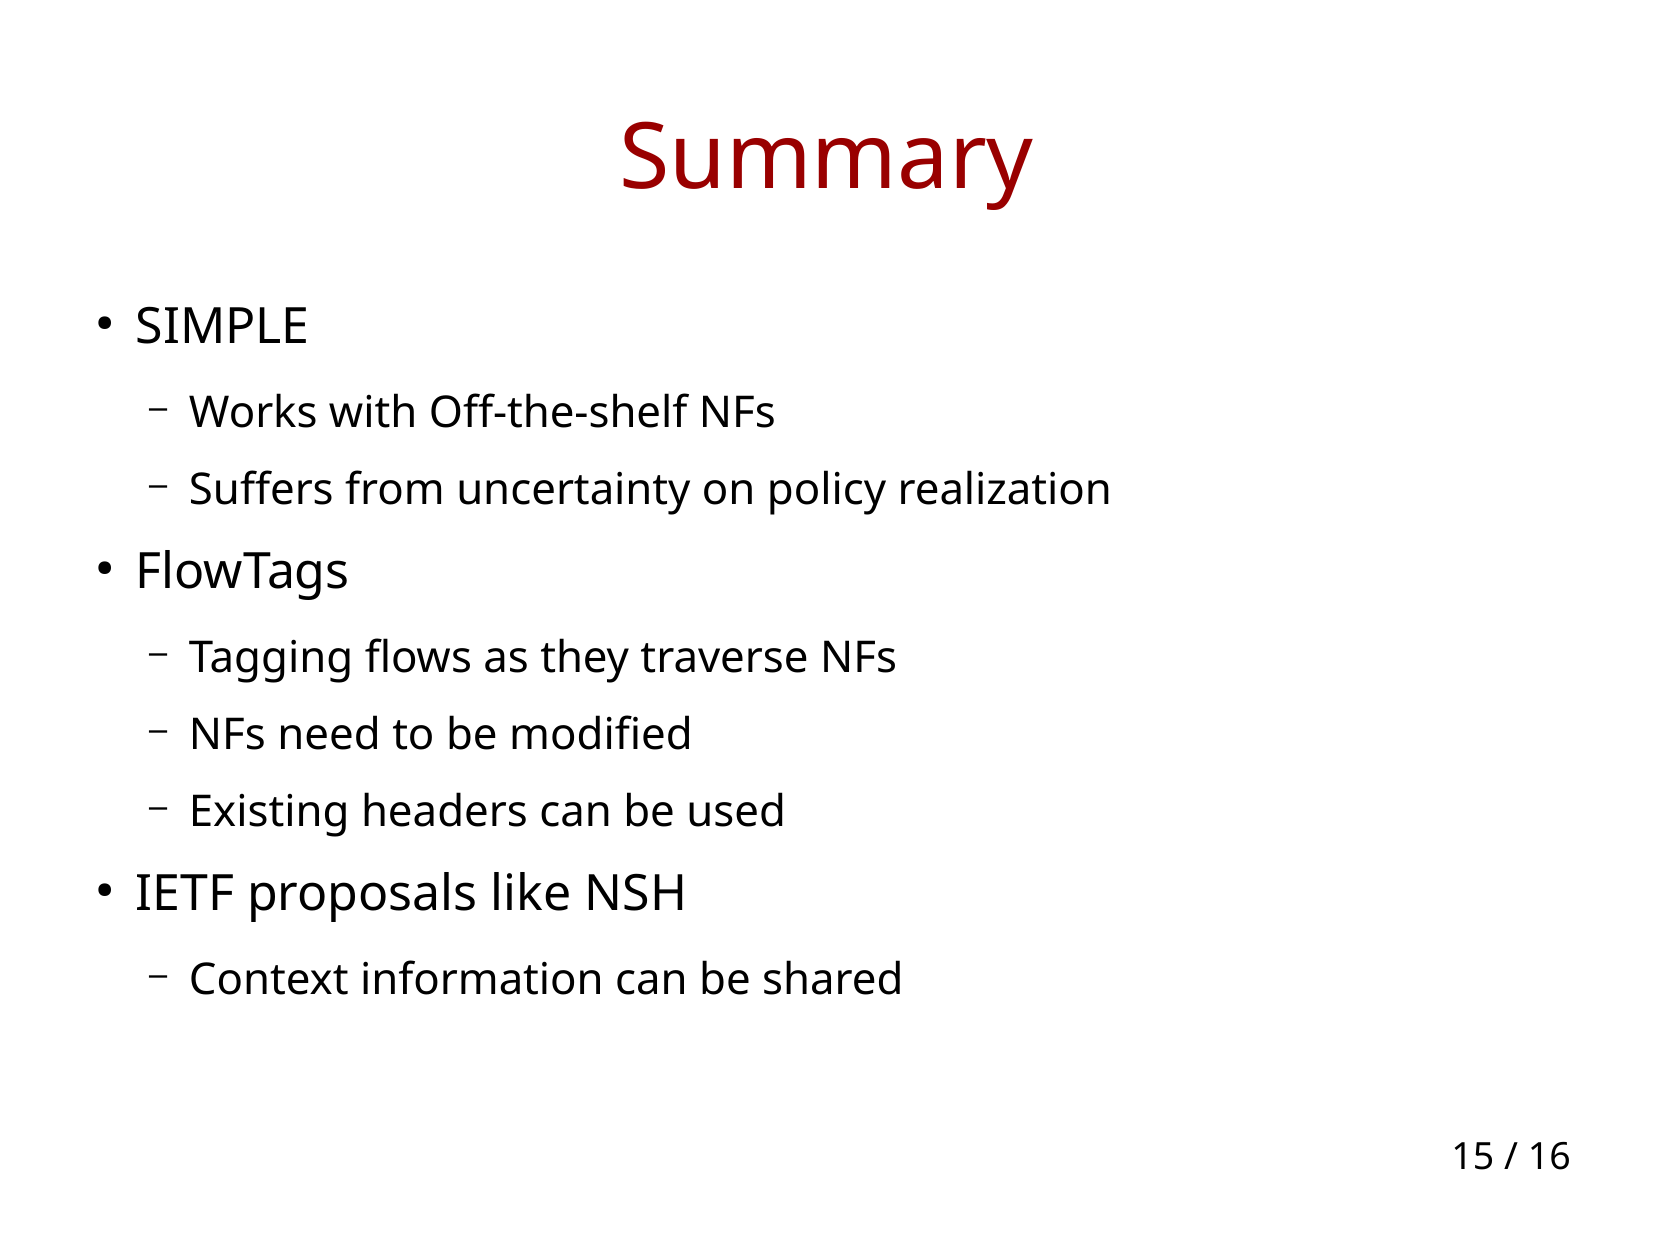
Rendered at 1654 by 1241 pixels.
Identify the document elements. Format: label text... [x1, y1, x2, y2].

list SIMPLE Works with Off-the-shelf NFs Suffers from uncertainty on policy realization FlowTags Tagging flows as they traverse NFs NFs need to be modified Existing headers can be used IETF proposals like NSH Context information can be shared [82, 290, 1571, 1010]
title Summary [82, 49, 1571, 257]
